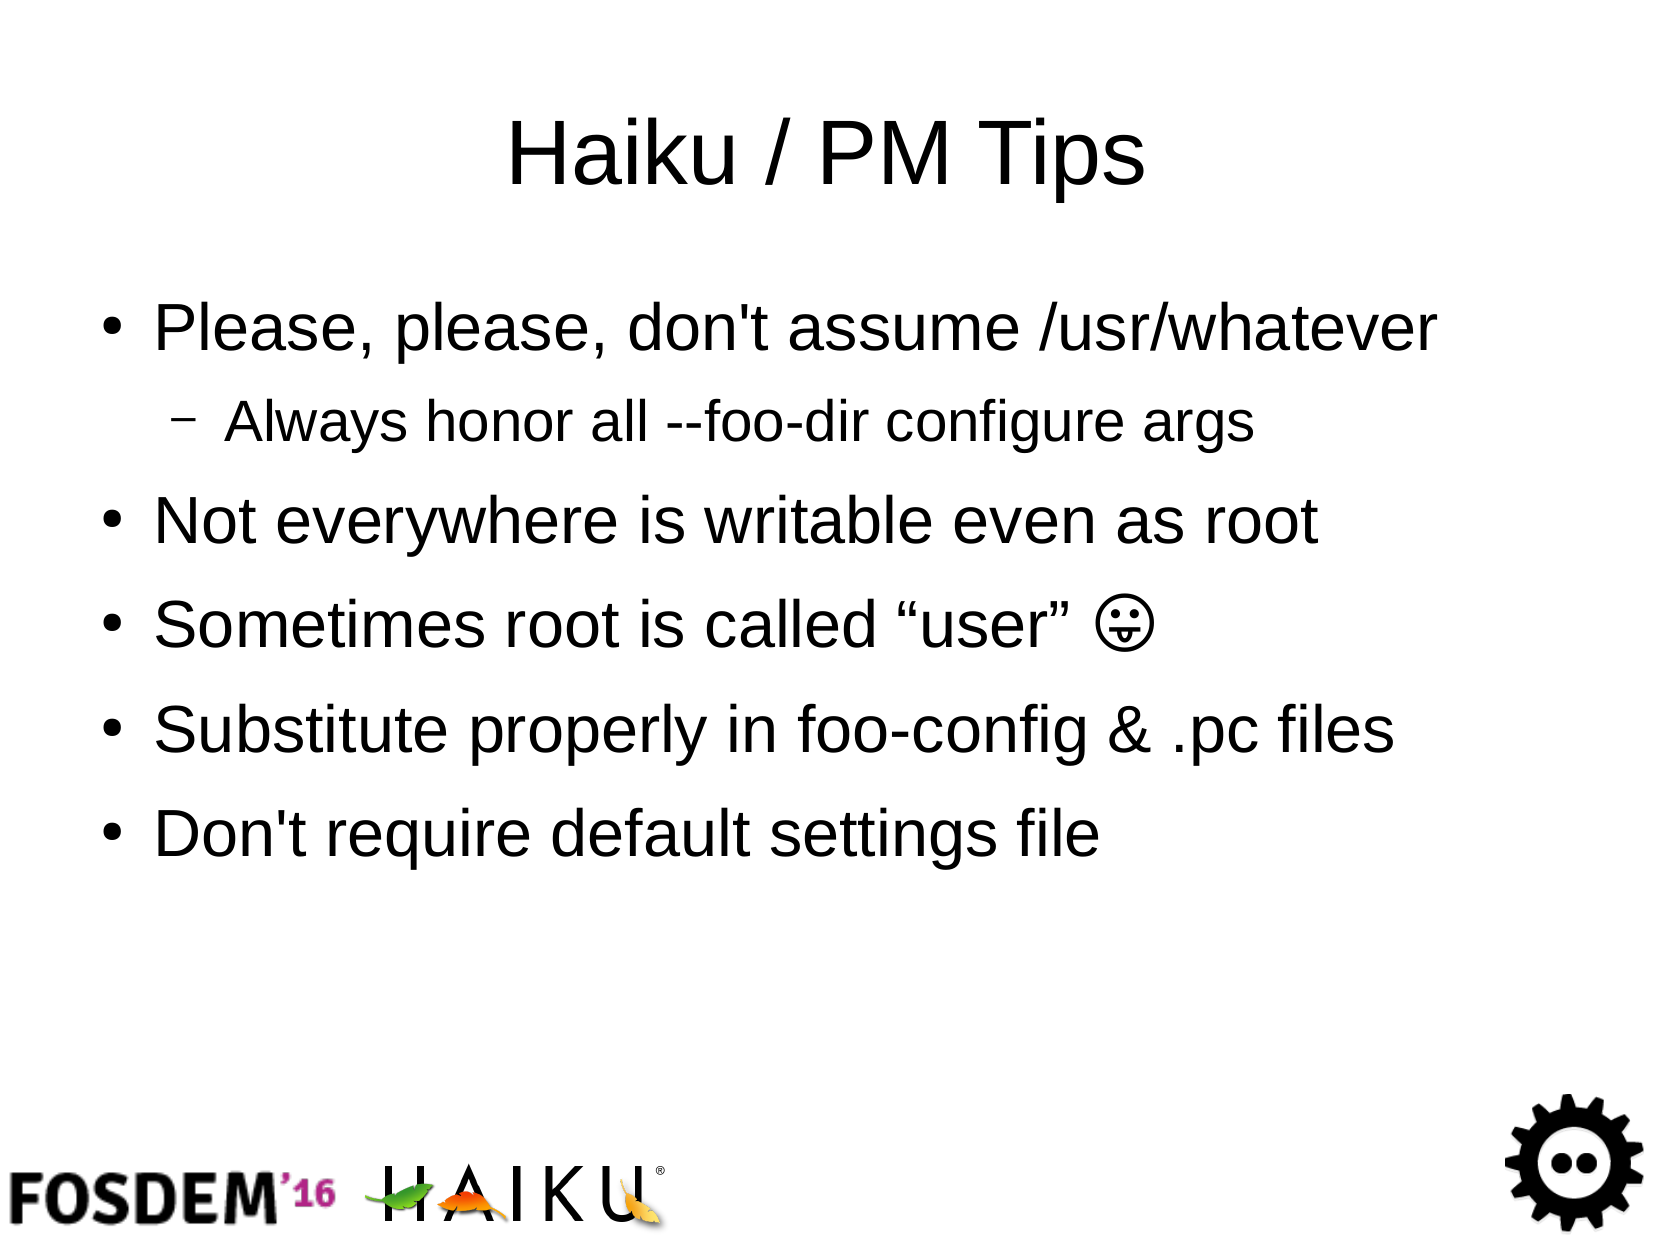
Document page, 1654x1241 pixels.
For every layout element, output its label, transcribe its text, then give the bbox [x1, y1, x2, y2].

picture [363, 1163, 670, 1235]
picture [1505, 1094, 1648, 1235]
picture [0, 1152, 350, 1241]
list Please, please, don't assume /usr/whatever Always honor all --foo-dir configure args Not everywhere is writable even as root Sometimes root is called “user” 😛 Substitute properly in foo-config & .pc files Don't require default settings file [82, 290, 1571, 1010]
title Haiku / PM Tips [82, 49, 1571, 257]
